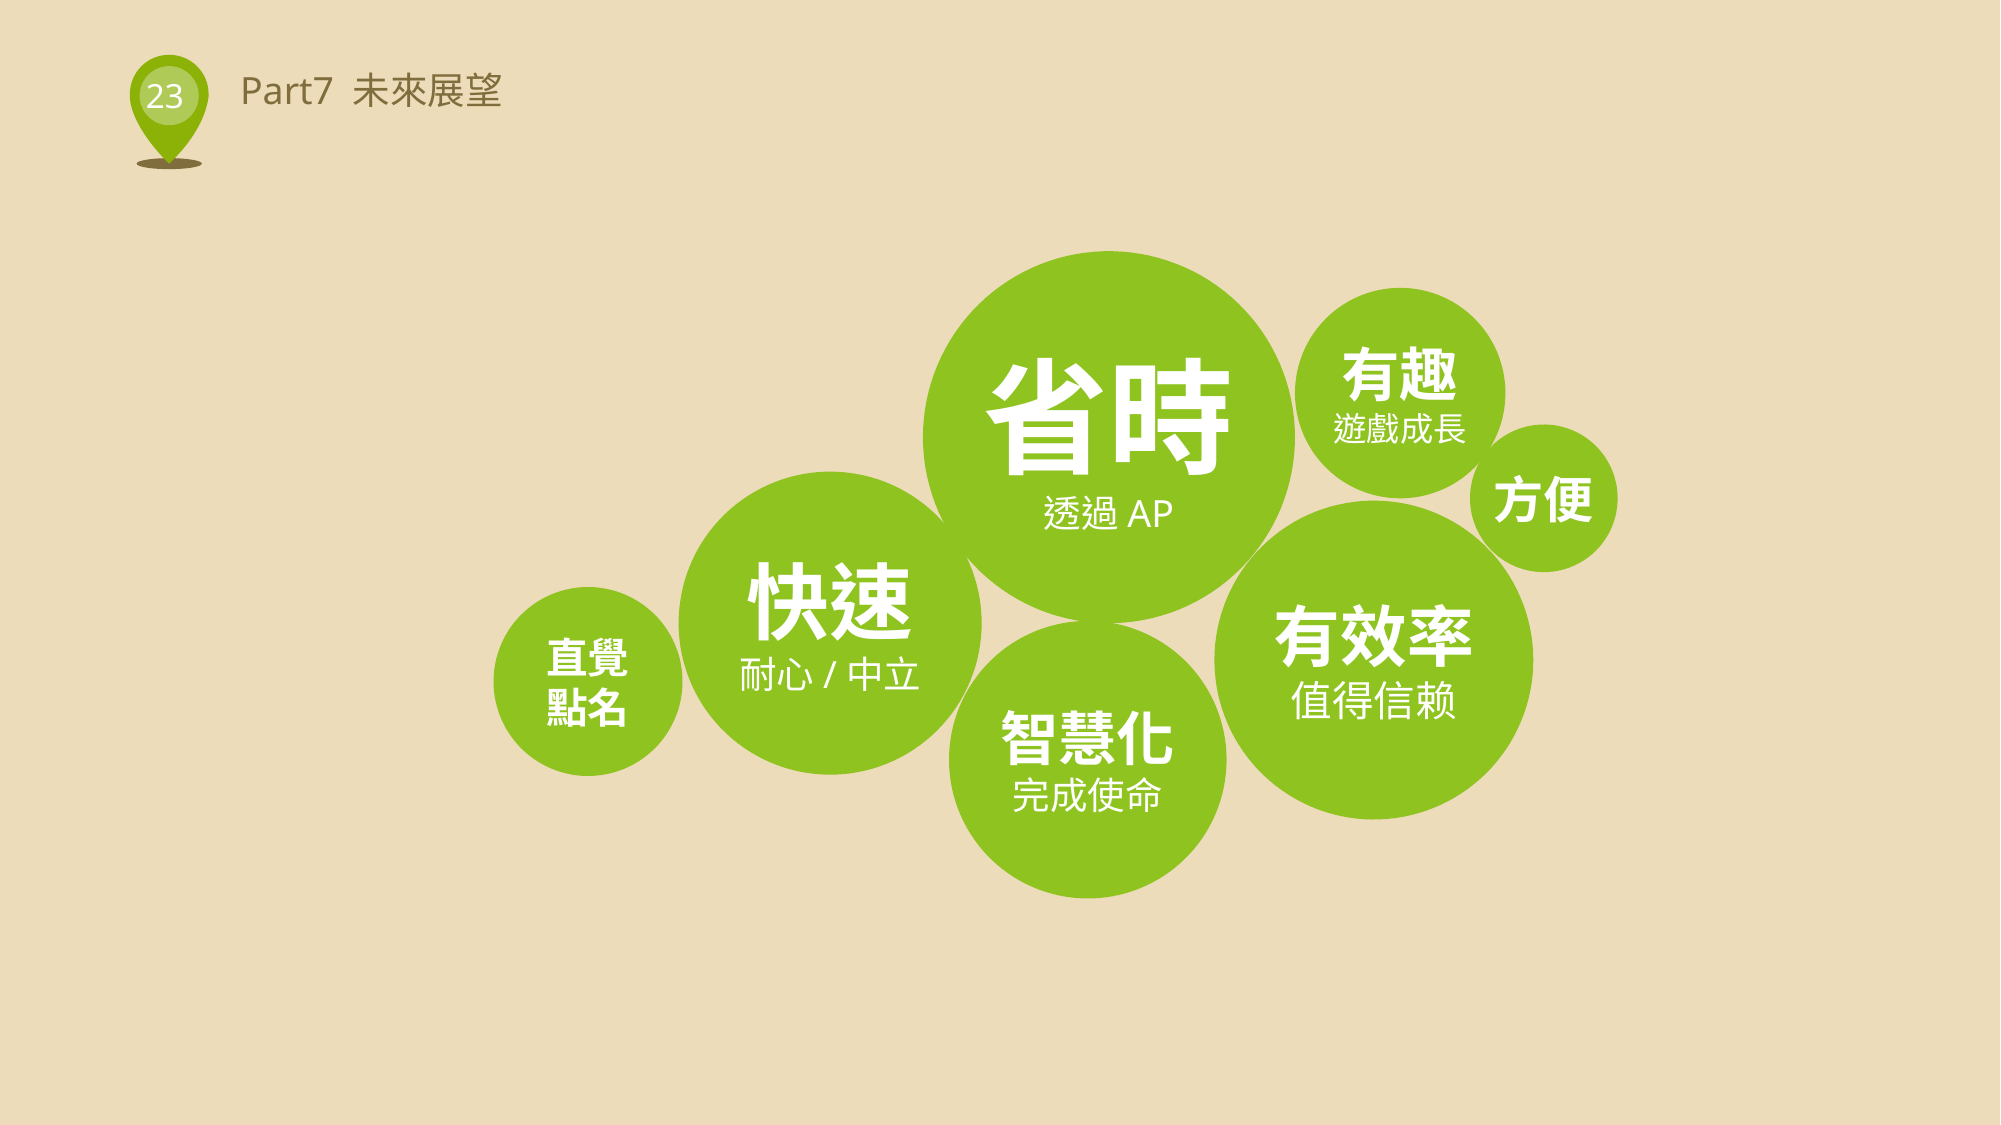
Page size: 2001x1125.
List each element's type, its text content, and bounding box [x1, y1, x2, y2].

text_box 省時 透過AP [922, 251, 1295, 624]
text_box 有趣 遊戲成長 [1294, 287, 1506, 499]
text_box 直覺 點名 [493, 587, 683, 776]
text_box 方便 [1470, 424, 1618, 573]
text_box 智慧化 完成使命 [949, 620, 1227, 899]
text_box 快速 耐心/中立 [678, 471, 982, 775]
text_box 有效率 值得信赖 [1214, 500, 1534, 820]
